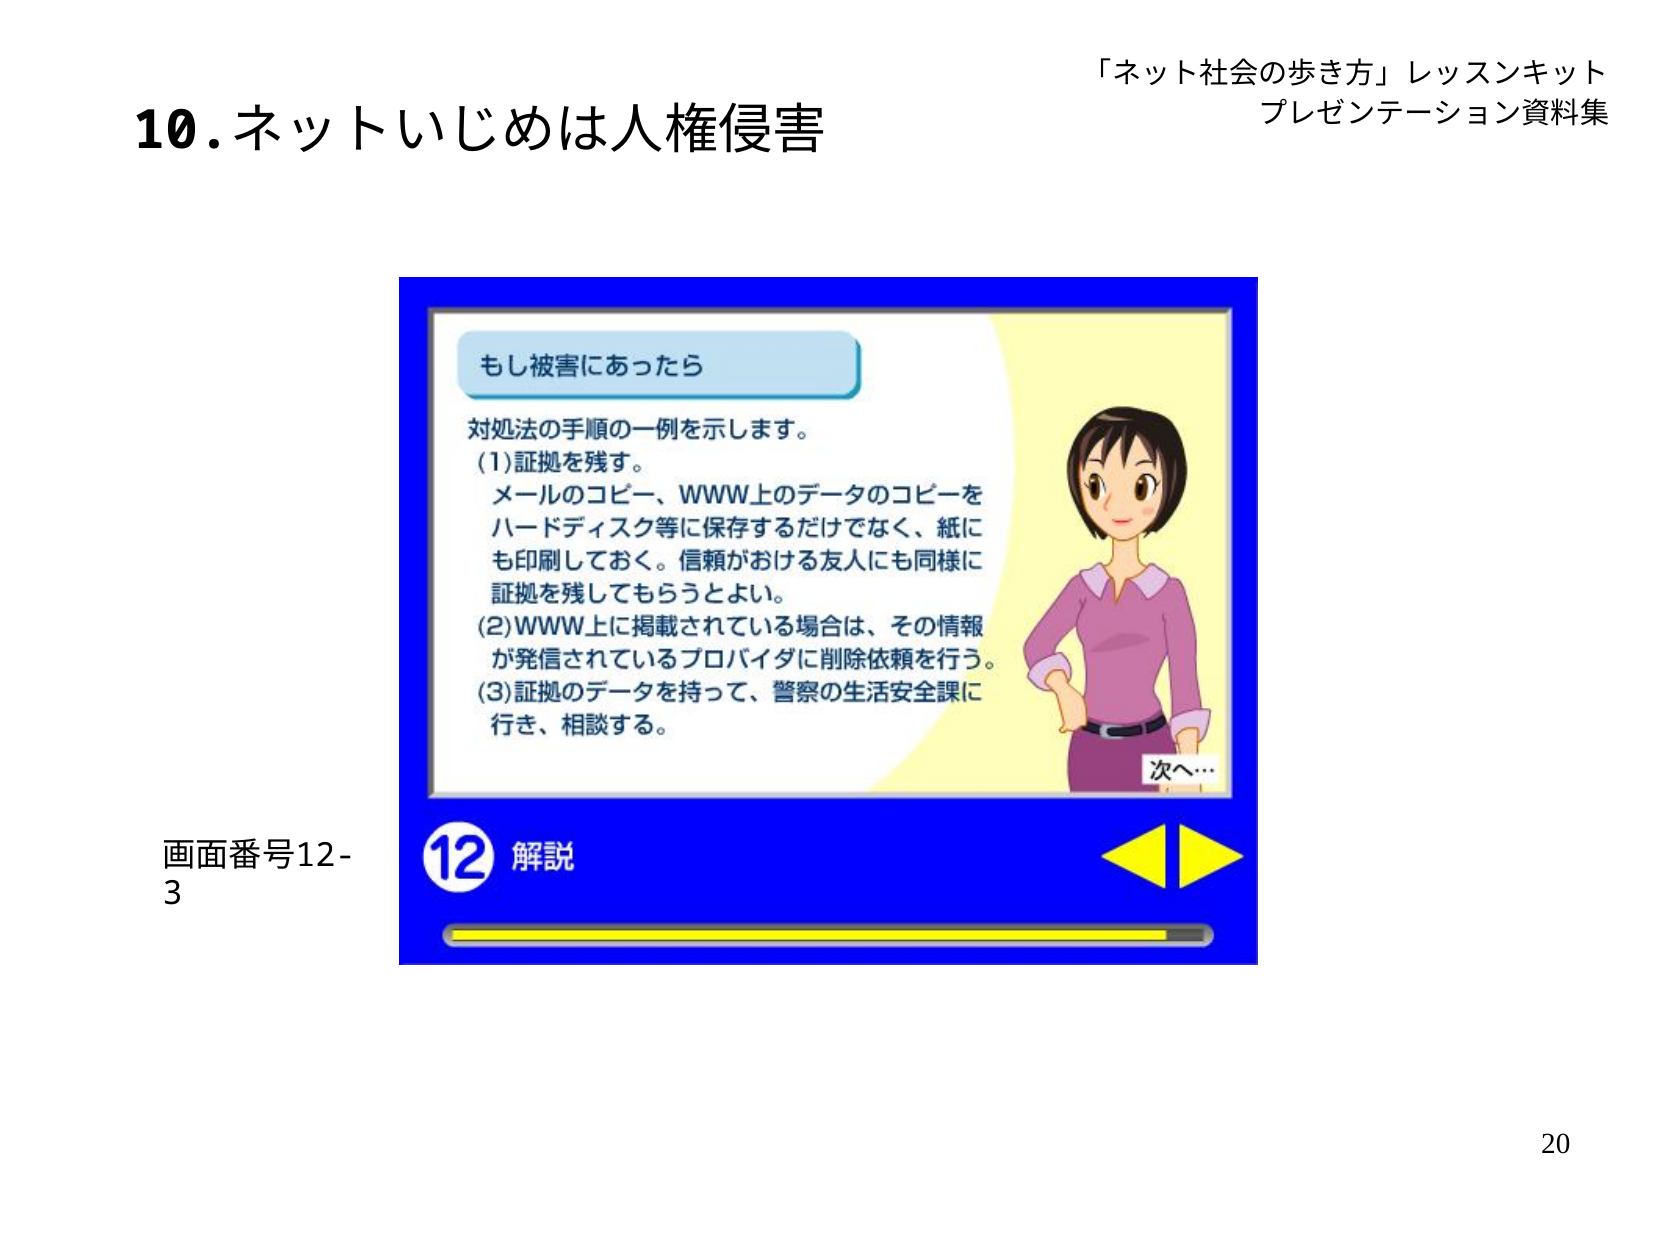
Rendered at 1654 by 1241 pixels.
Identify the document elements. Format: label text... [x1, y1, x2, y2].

picture [399, 277, 1258, 965]
text_box 「ネット社会の歩き方」レッスンキット プレゼンテーション資料集 [1062, 44, 1625, 139]
text_box 10.ネットいじめは人権侵害 [118, 88, 1093, 169]
text_box 画面番号12-3 [147, 826, 384, 920]
